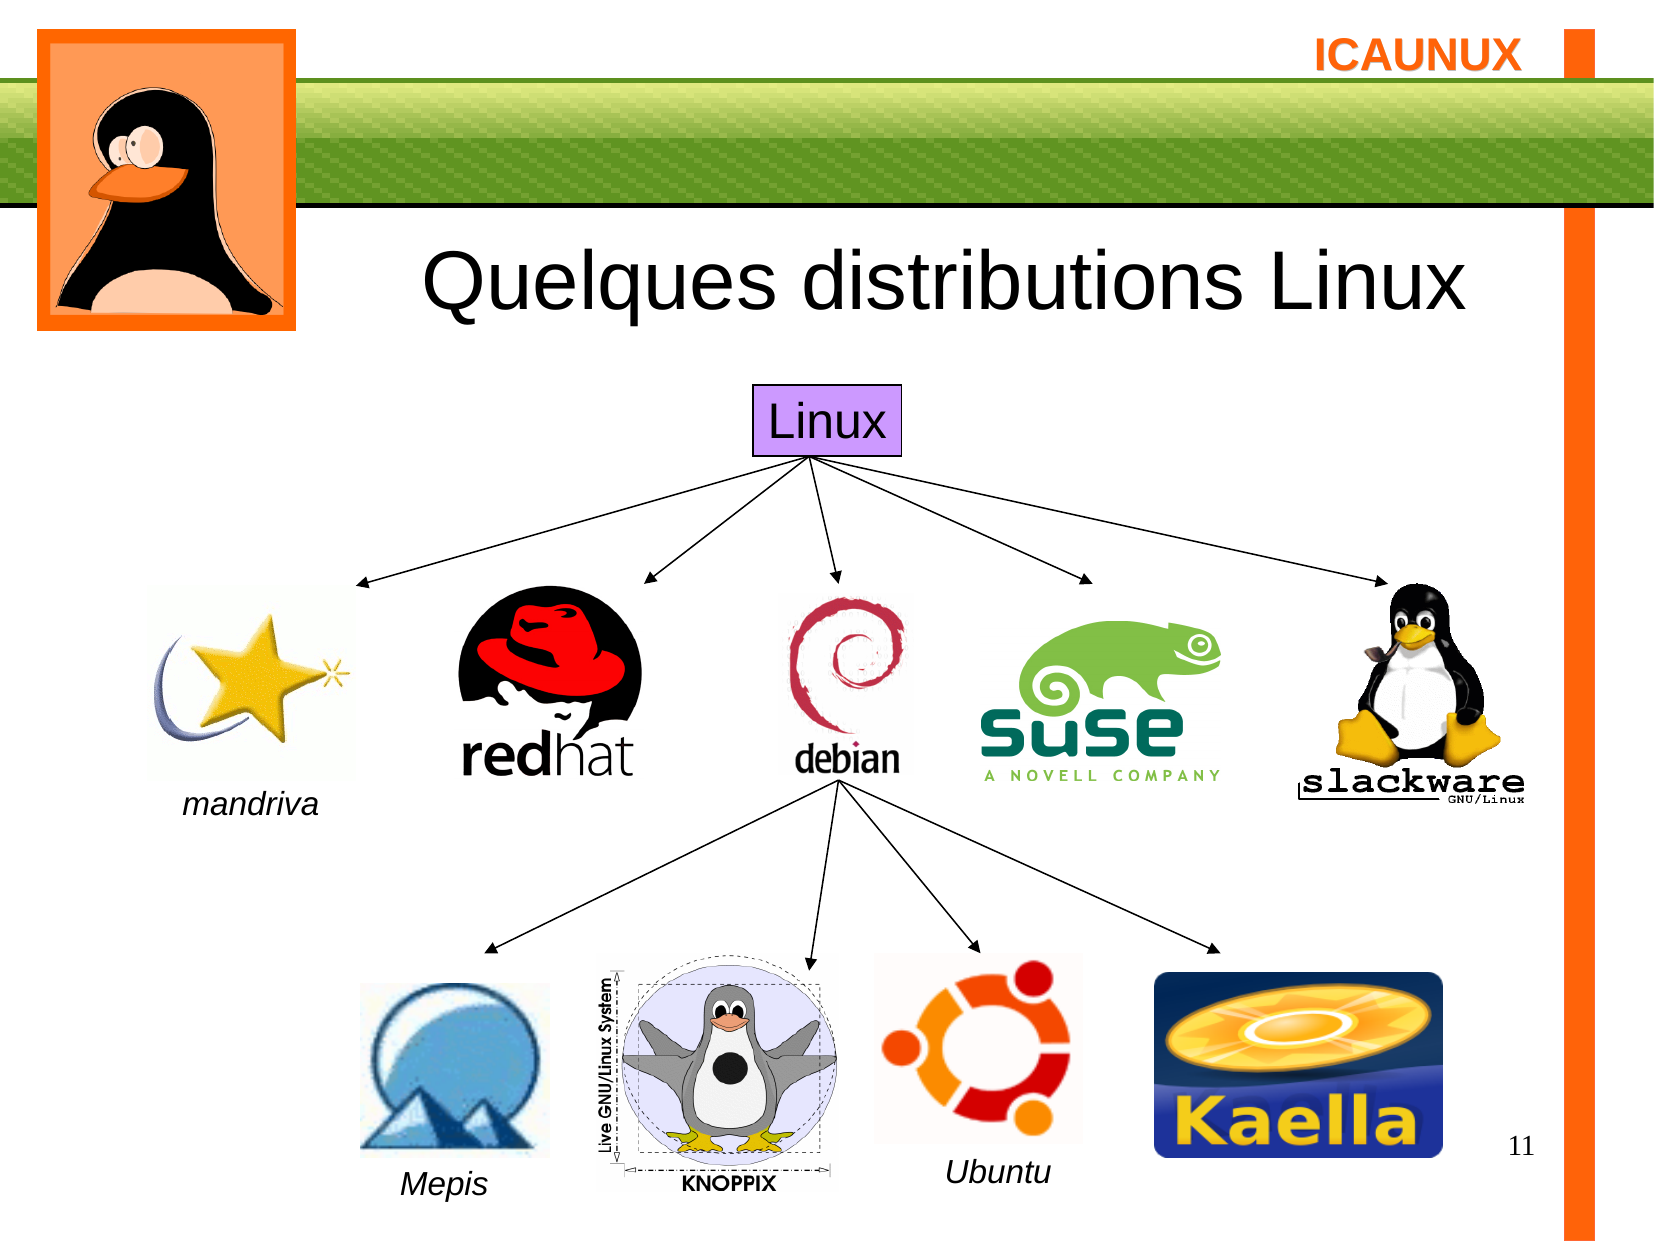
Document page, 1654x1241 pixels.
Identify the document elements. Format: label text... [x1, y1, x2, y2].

picture [751, 585, 948, 779]
picture [454, 583, 644, 779]
text_box Mepis [385, 1157, 504, 1211]
picture [0, 29, 1654, 331]
title Quelques distributions Linux [354, 206, 1536, 355]
picture [1298, 583, 1524, 804]
text_box Ubuntu [929, 1145, 1067, 1199]
picture [360, 983, 550, 1158]
picture [874, 953, 1083, 1144]
text_box Linux [752, 385, 902, 457]
picture [596, 953, 839, 1192]
text_box mandriva [167, 778, 335, 831]
picture [980, 621, 1221, 781]
picture [1154, 972, 1443, 1158]
picture [147, 585, 356, 781]
